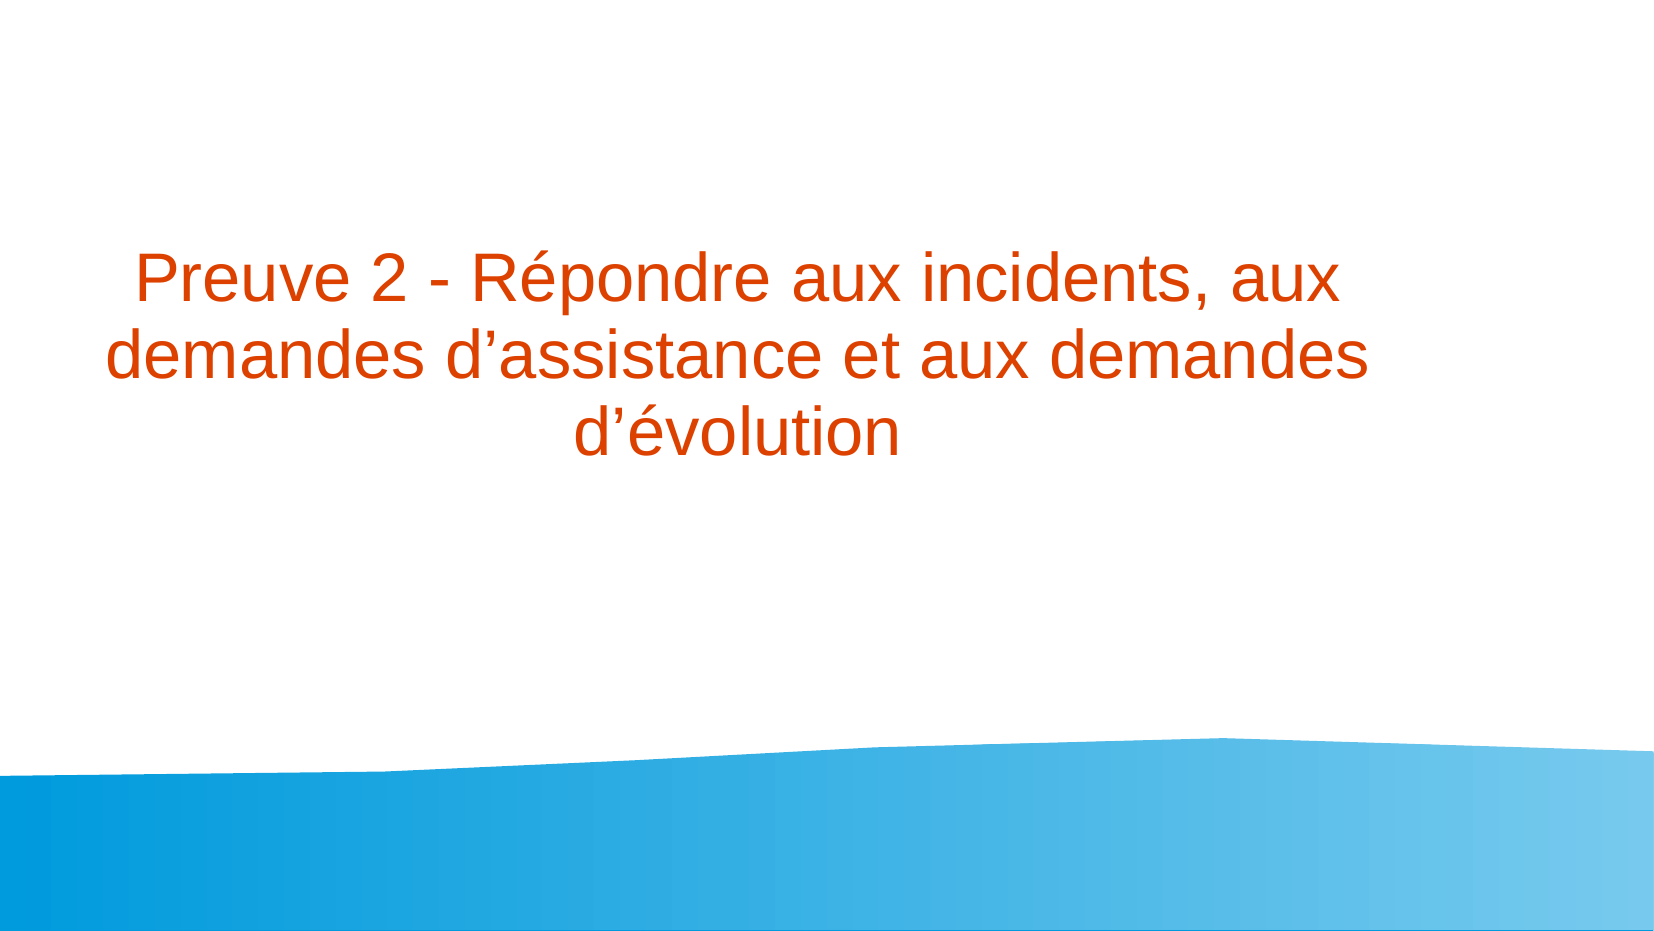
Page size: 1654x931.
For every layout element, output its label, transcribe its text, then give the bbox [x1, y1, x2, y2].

title Preuve 2 - Répondre aux incidents, aux demandes d’assistance et aux demandes d’évolution [0, 239, 1477, 470]
